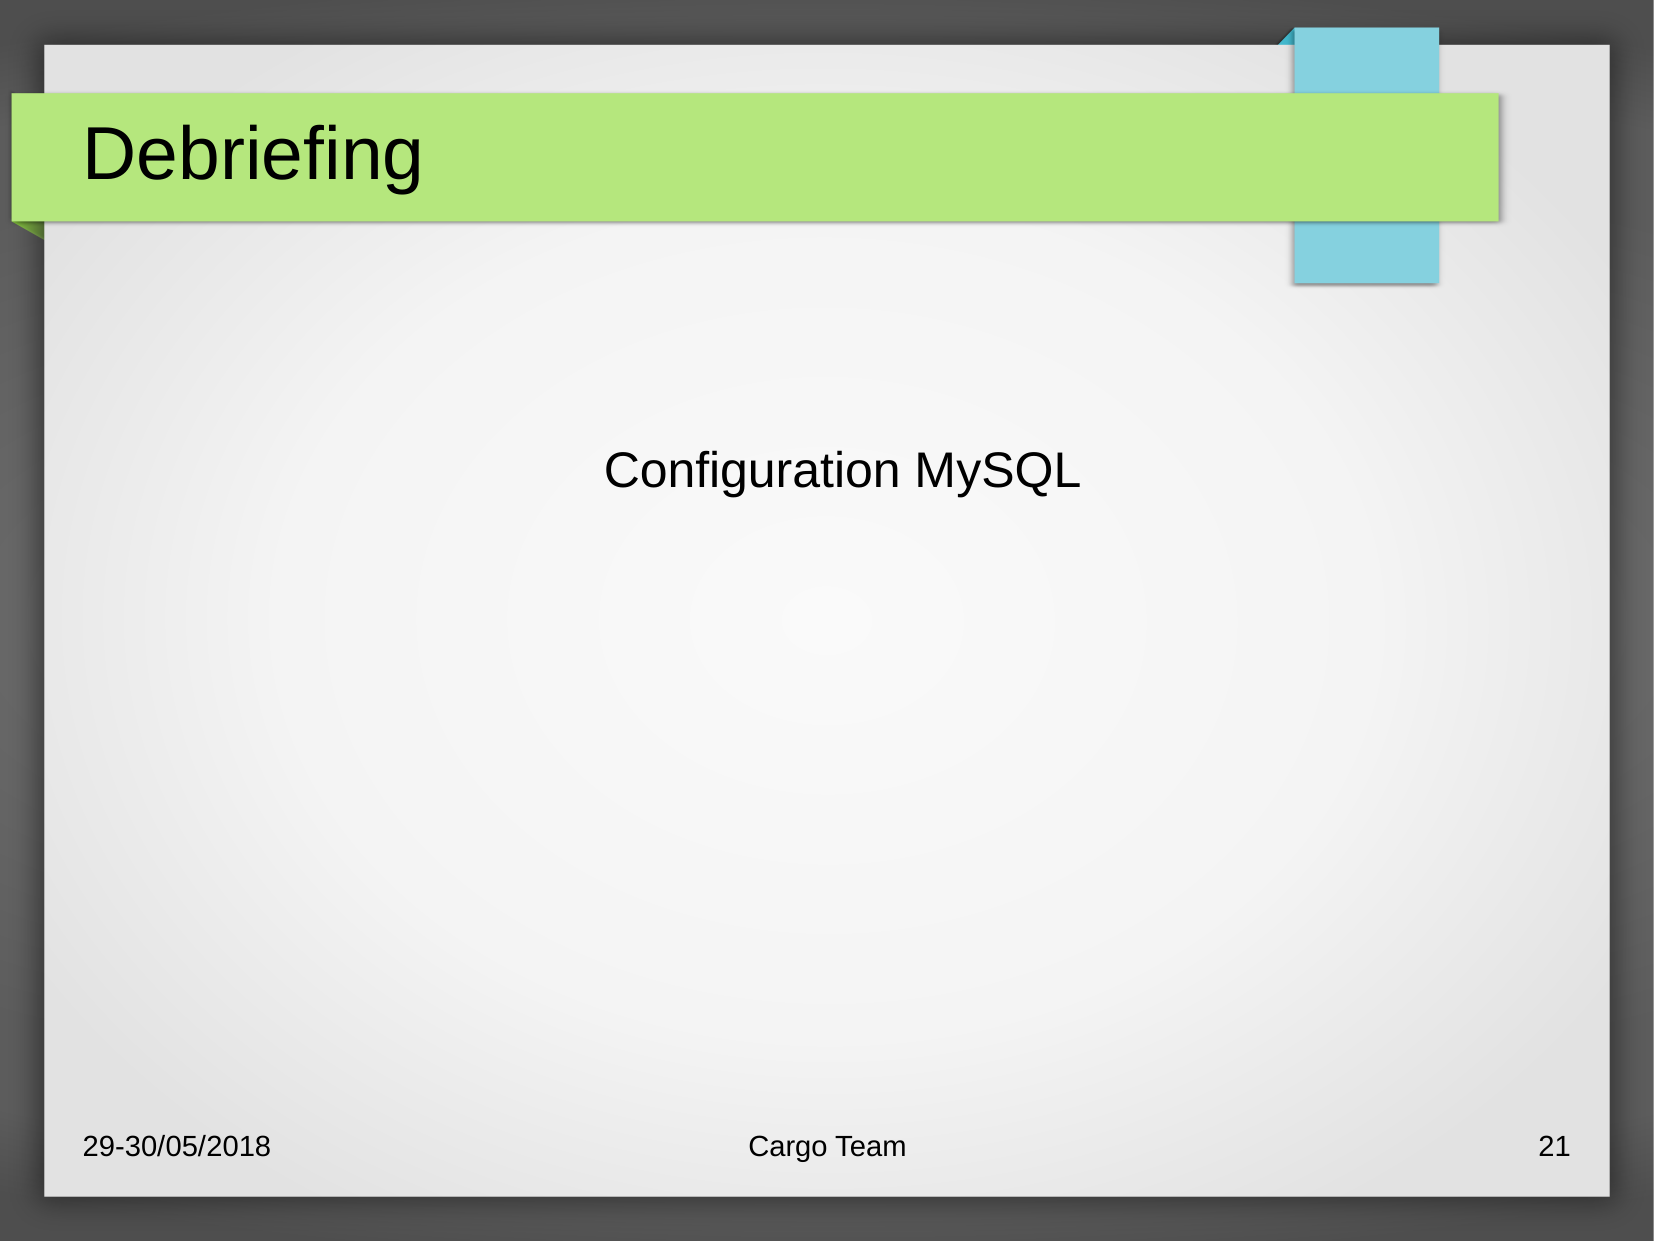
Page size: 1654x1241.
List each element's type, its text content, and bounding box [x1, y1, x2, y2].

picture [0, 0, 1654, 1241]
text_box Configuration MySQL [120, 435, 1531, 533]
title Debriefing [82, 94, 1264, 213]
